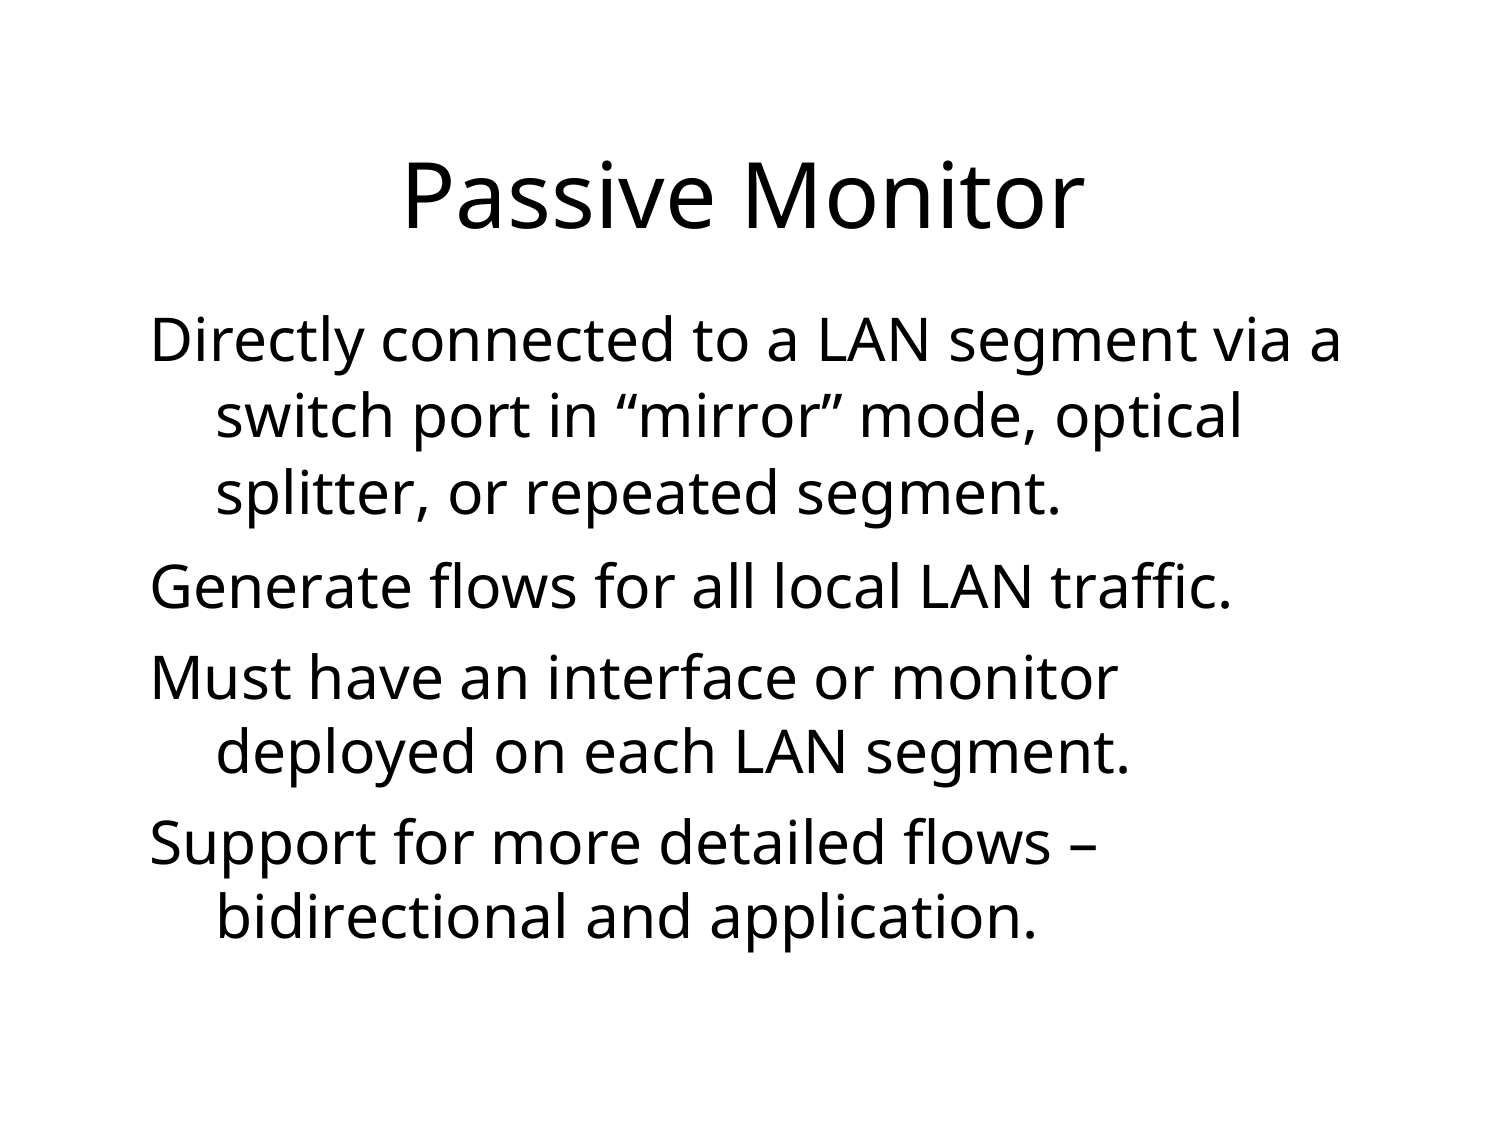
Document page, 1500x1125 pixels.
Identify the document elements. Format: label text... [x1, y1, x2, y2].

list Directly connected to a LAN segment via a switch port in “mirror” mode, optical splitter, or repeated segment. Generate flows for all local LAN traffic. Must have an interface or monitor deployed on each LAN segment. Support for more detailed flows – bidirectional and application. [135, 291, 1411, 913]
title Passive Monitor [112, 62, 1388, 325]
